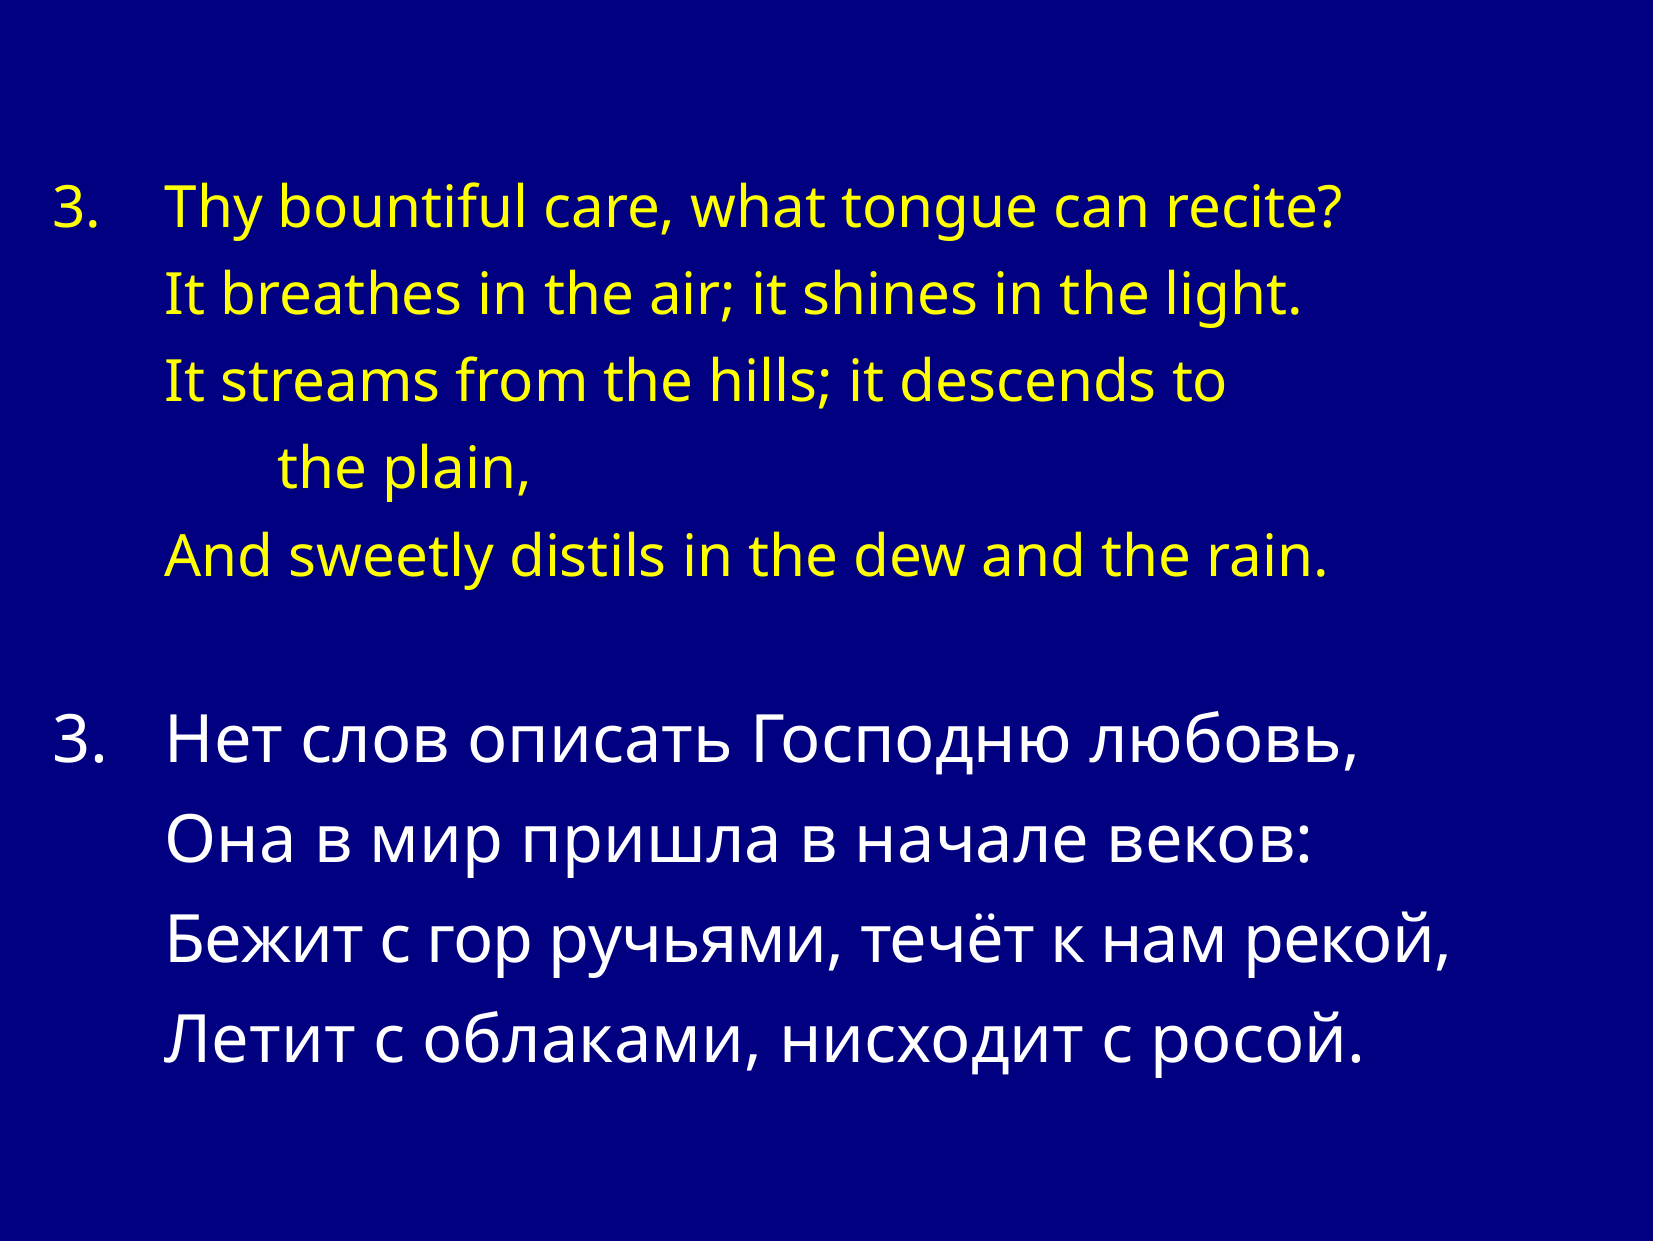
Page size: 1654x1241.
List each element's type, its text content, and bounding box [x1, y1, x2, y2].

text_box 3. Thy bountiful care, what tongue can recite? It breathes in the air; it shines in the light. It streams from the hills; it descends to the plain, And sweetly distils in the dew and the rain. [37, 150, 1653, 638]
text_box 3. Нет слов описать Господню любовь, Она в мир пришла в начале веков: Бежит с гор ручьями, течёт к нам рекой, Летит с облаками, нисходит с росой. [37, 675, 1653, 1163]
